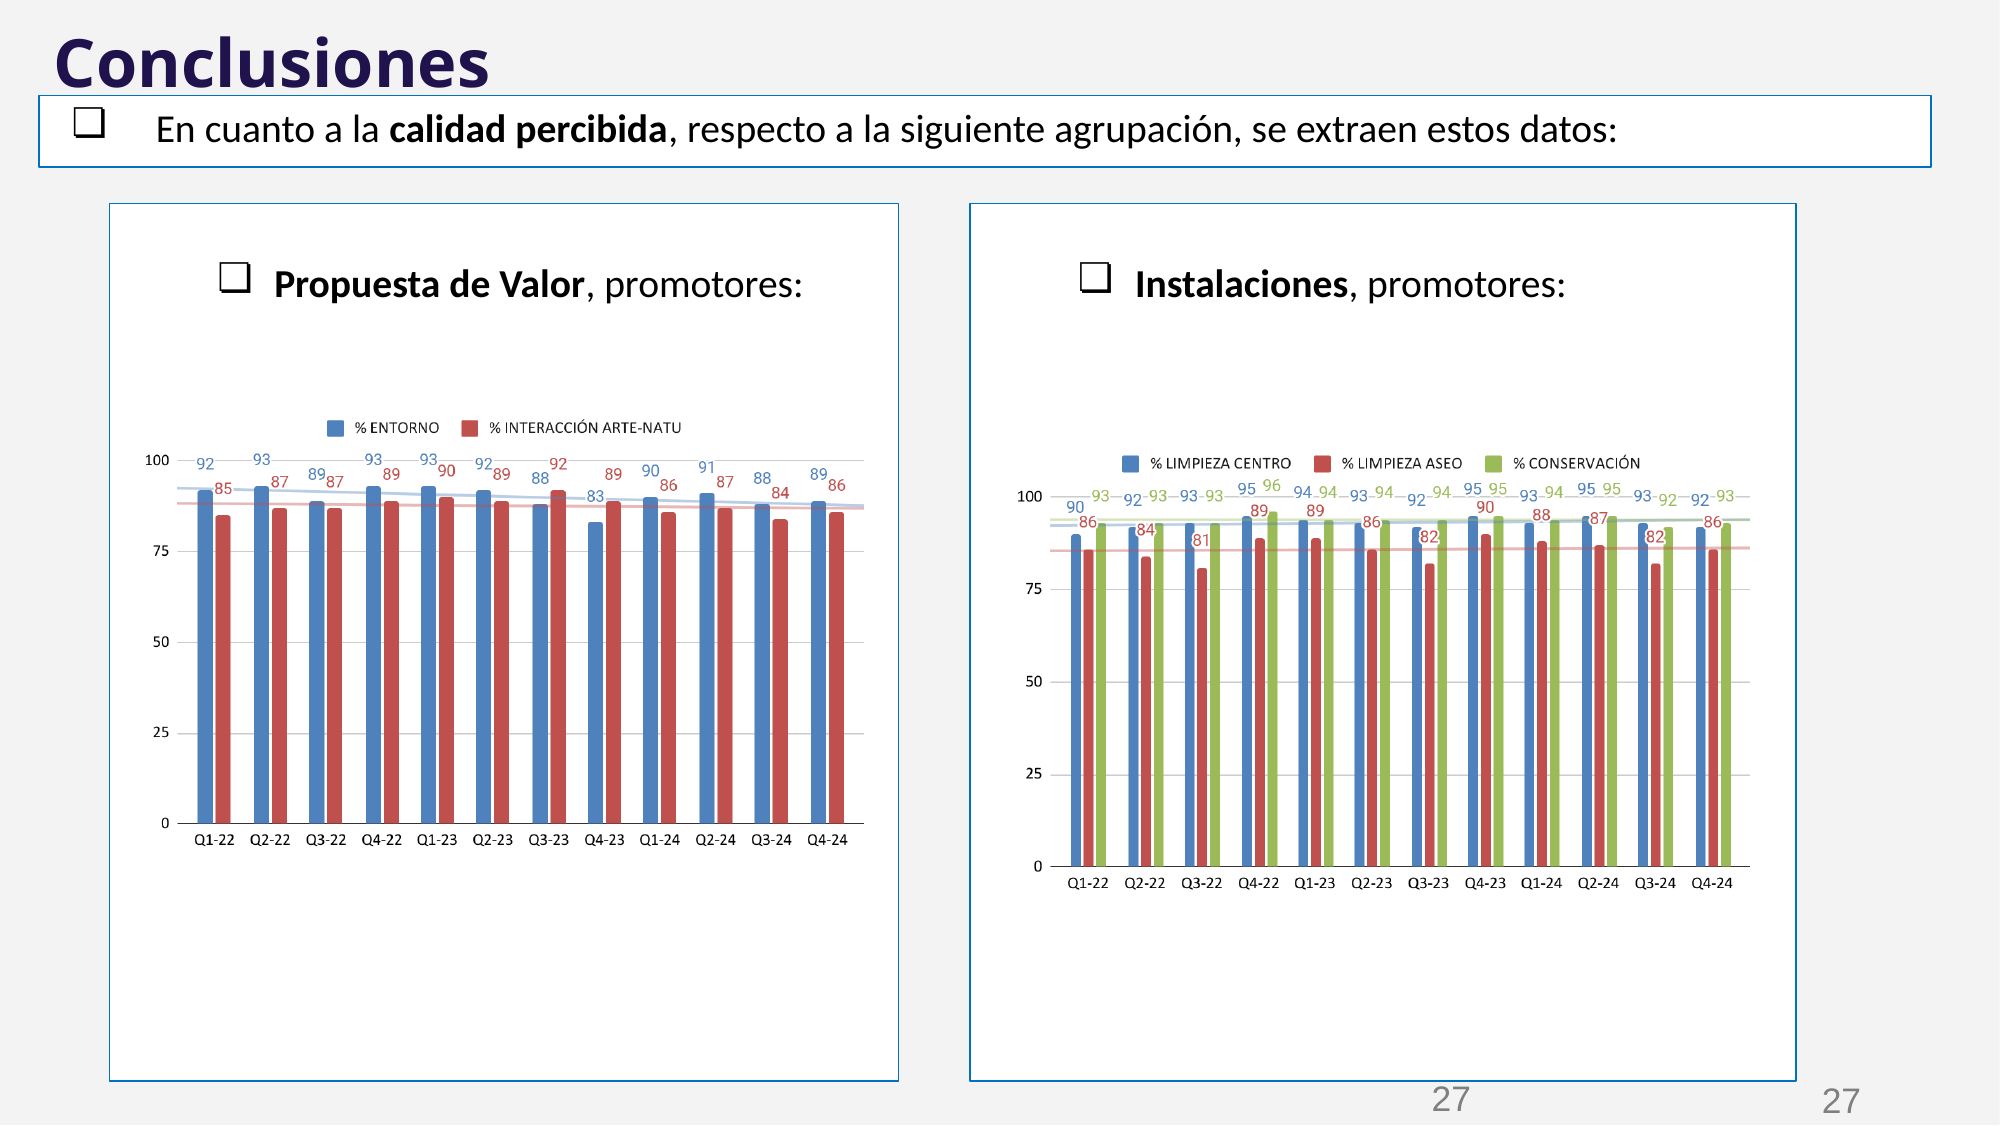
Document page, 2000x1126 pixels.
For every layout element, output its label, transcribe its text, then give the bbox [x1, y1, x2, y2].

picture [992, 431, 1774, 916]
text_box En cuanto a la calidad percibida, respecto a la siguiente agrupación, se extraen estos datos: [38, 95, 1931, 168]
text_box Conclusiones [53, 0, 1946, 124]
picture [120, 396, 888, 872]
text_box <number> [1413, 1067, 1881, 1126]
text_box Instalaciones, promotores: [970, 203, 1796, 1082]
text_box Propuesta de Valor, promotores: [109, 203, 899, 1082]
